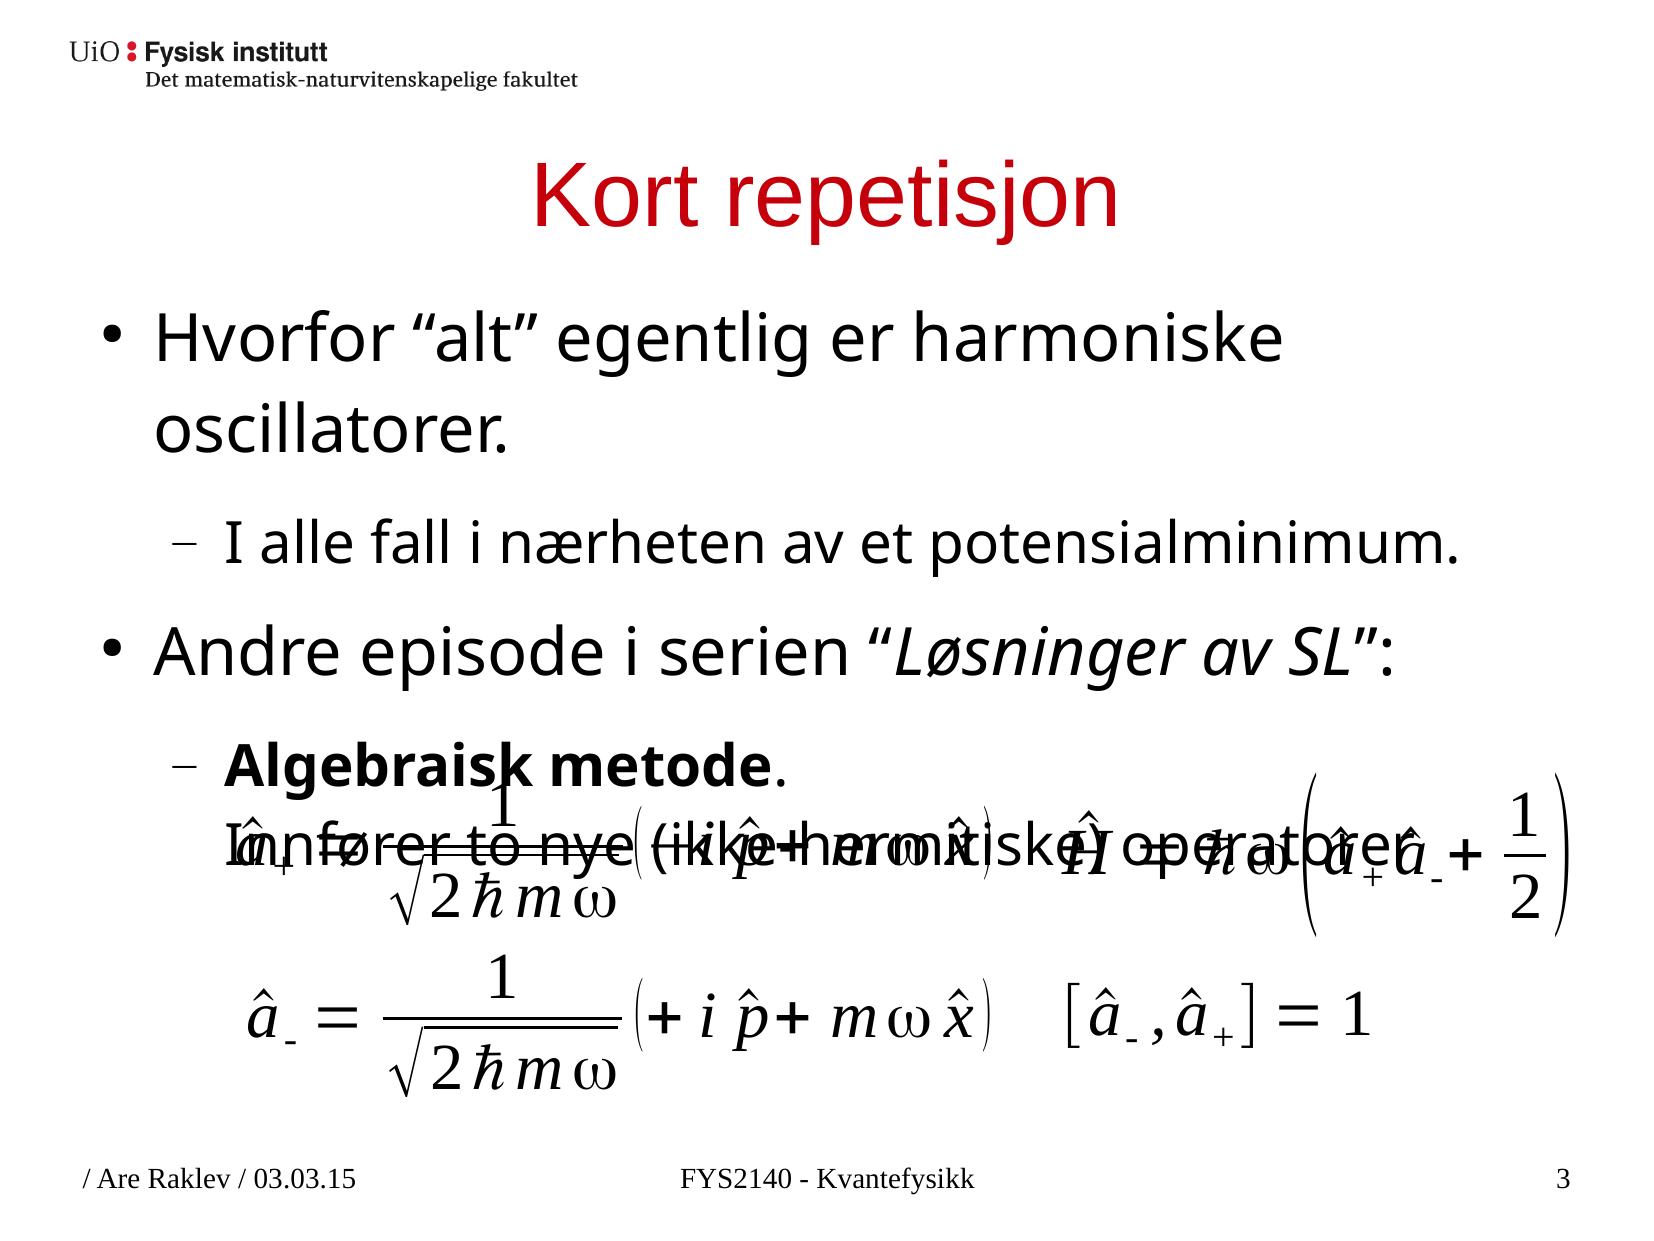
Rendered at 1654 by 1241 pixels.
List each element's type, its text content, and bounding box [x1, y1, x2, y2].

chart [227, 768, 1000, 939]
chart [1050, 768, 1581, 942]
title Kort repetisjon [82, 90, 1571, 290]
list Hvorfor “alt” egentlig er harmoniske oscillatorer. I alle fall i nærheten av et potensialminimum. Andre episode i serien “Løsninger av SL”: Algebraisk metode. Innfører to nye (ikke-hermitiske) operatorer [82, 290, 1613, 1094]
chart [1057, 976, 1380, 1060]
chart [238, 940, 1000, 1111]
picture [68, 37, 581, 93]
